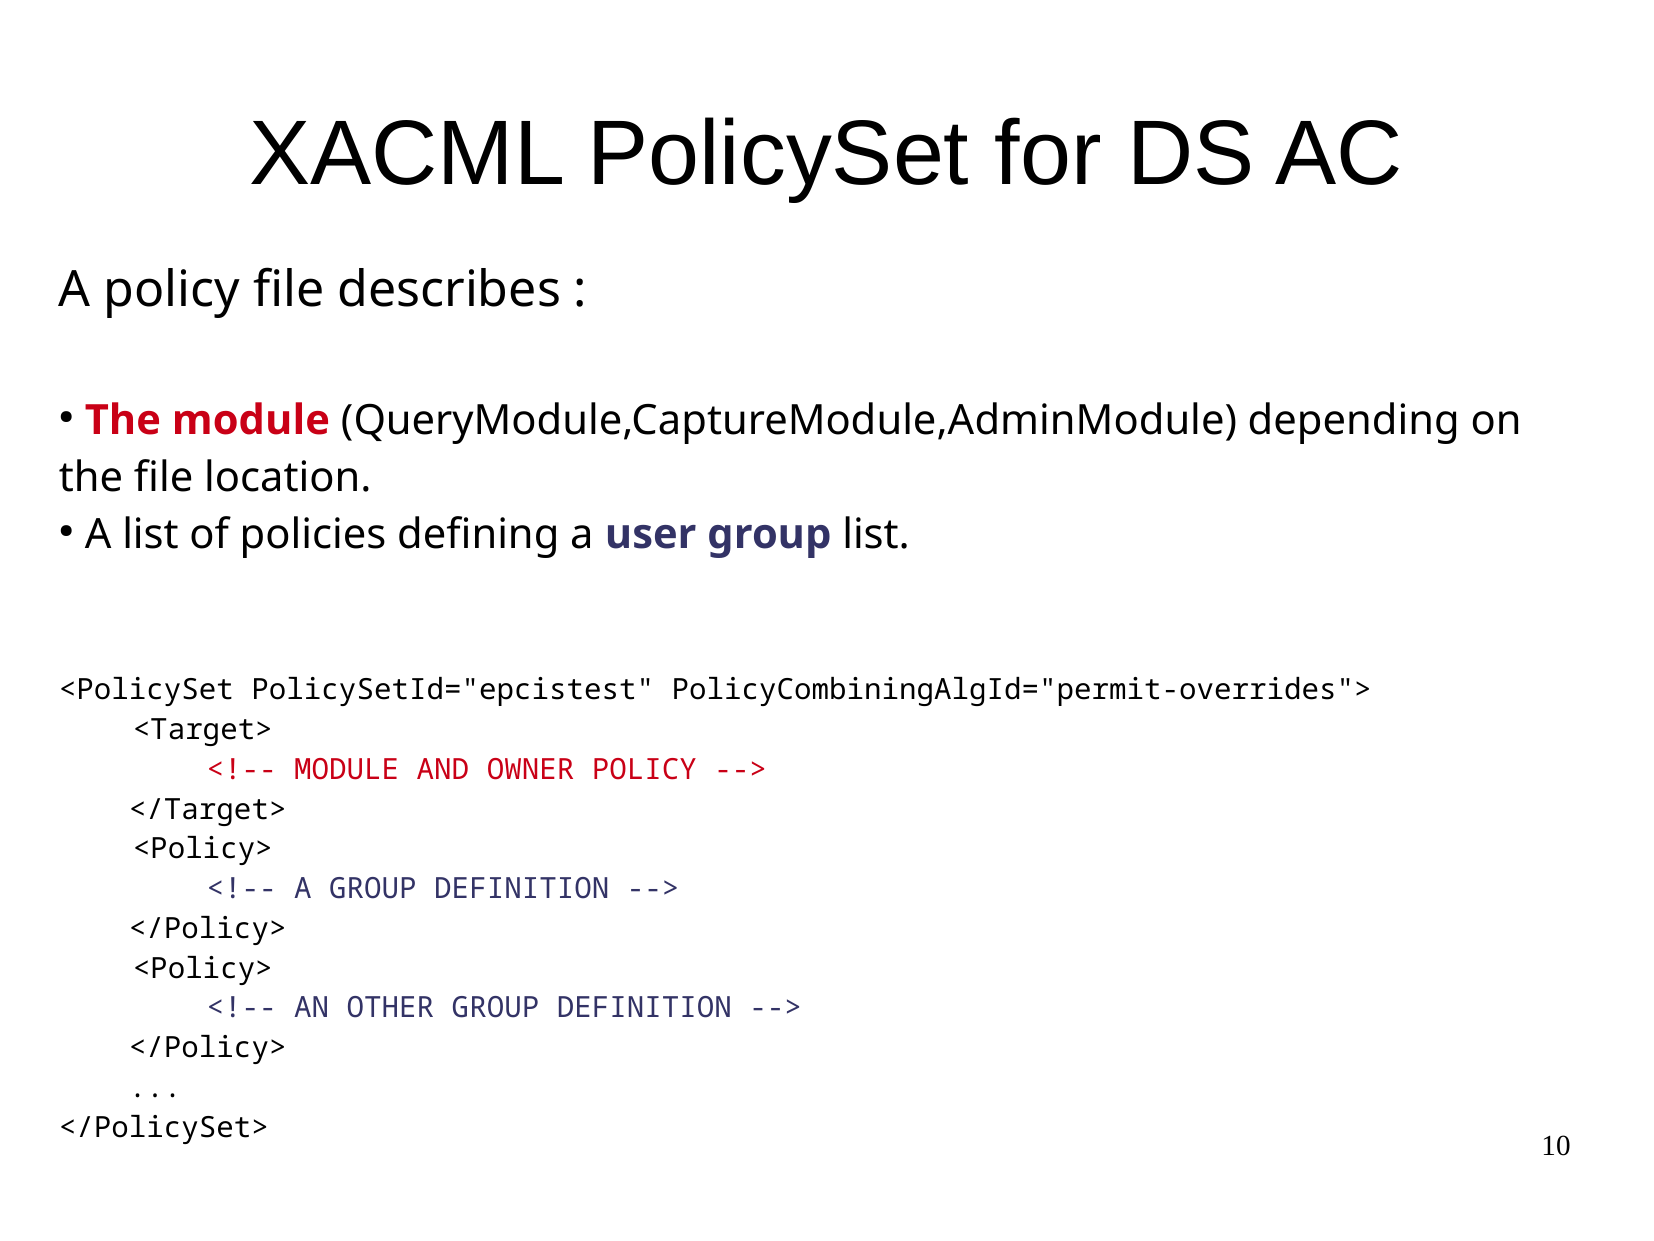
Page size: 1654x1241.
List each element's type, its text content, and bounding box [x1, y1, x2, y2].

title XACML PolicySet for DS AC [82, 56, 1571, 250]
subtitle A policy file describes : The module (QueryModule,CaptureModule,AdminModule) depending on the file location. A list of policies defining a user group list. <PolicySet PolicySetId="epcistest" PolicyCombiningAlgId="permit-overrides"> <Target> <!-- MODULE AND OWNER POLICY --> </Target> <Policy> <!-- A GROUP DEFINITION --> </Policy> <Policy> <!-- AN OTHER GROUP DEFINITION --> </Policy> ... </PolicySet> [59, 297, 1595, 1102]
